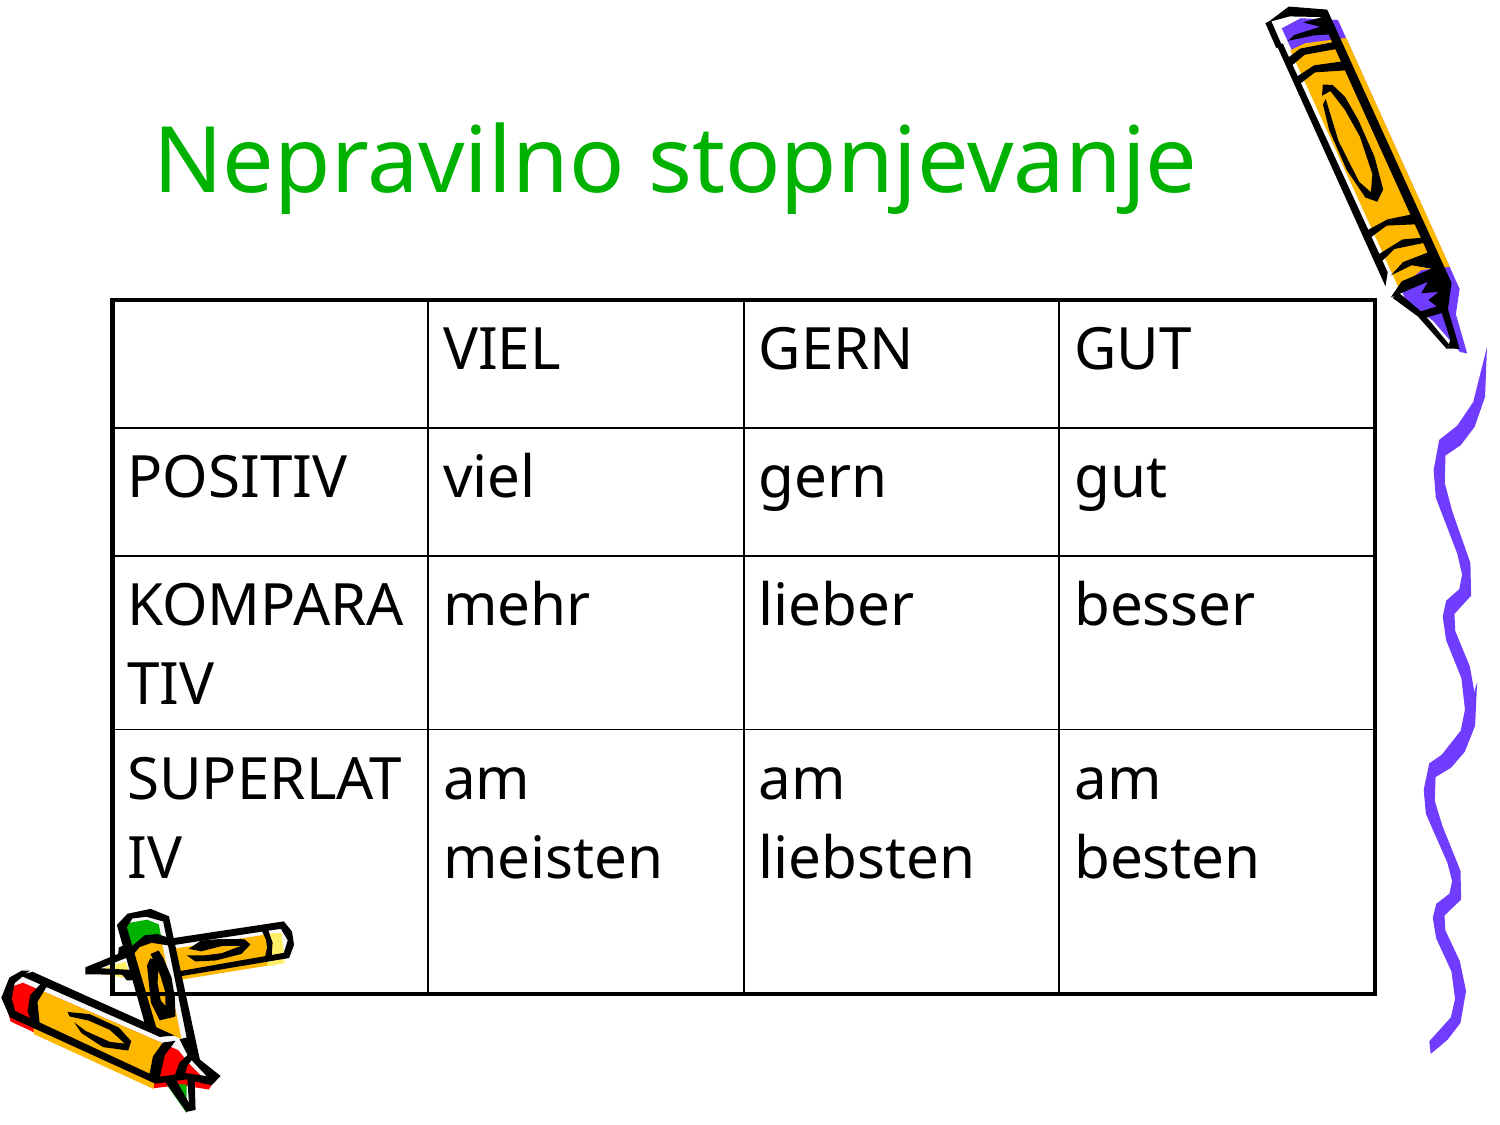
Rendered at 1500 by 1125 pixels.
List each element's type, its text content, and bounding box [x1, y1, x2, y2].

table_cell am meisten [429, 730, 743, 992]
table_cell lieber [745, 557, 1058, 729]
table_header GUT [1060, 302, 1373, 427]
table_cell am besten [1060, 730, 1373, 992]
table_header GERN [745, 302, 1058, 427]
table_cell besser [1060, 557, 1373, 729]
table_cell gern [745, 429, 1058, 555]
table_cell gut [1060, 429, 1373, 555]
table_cell SUPERLATIV [115, 730, 427, 992]
table_cell am liebsten [745, 730, 1058, 992]
table_cell KOMPARATIV [115, 557, 427, 729]
table_header VIEL [429, 302, 743, 427]
table_cell mehr [429, 557, 743, 729]
table_cell POSITIV [115, 429, 427, 555]
table_cell viel [429, 429, 743, 555]
title Nepravilno stopnjevanje [112, 24, 1240, 288]
table_header [115, 302, 427, 427]
